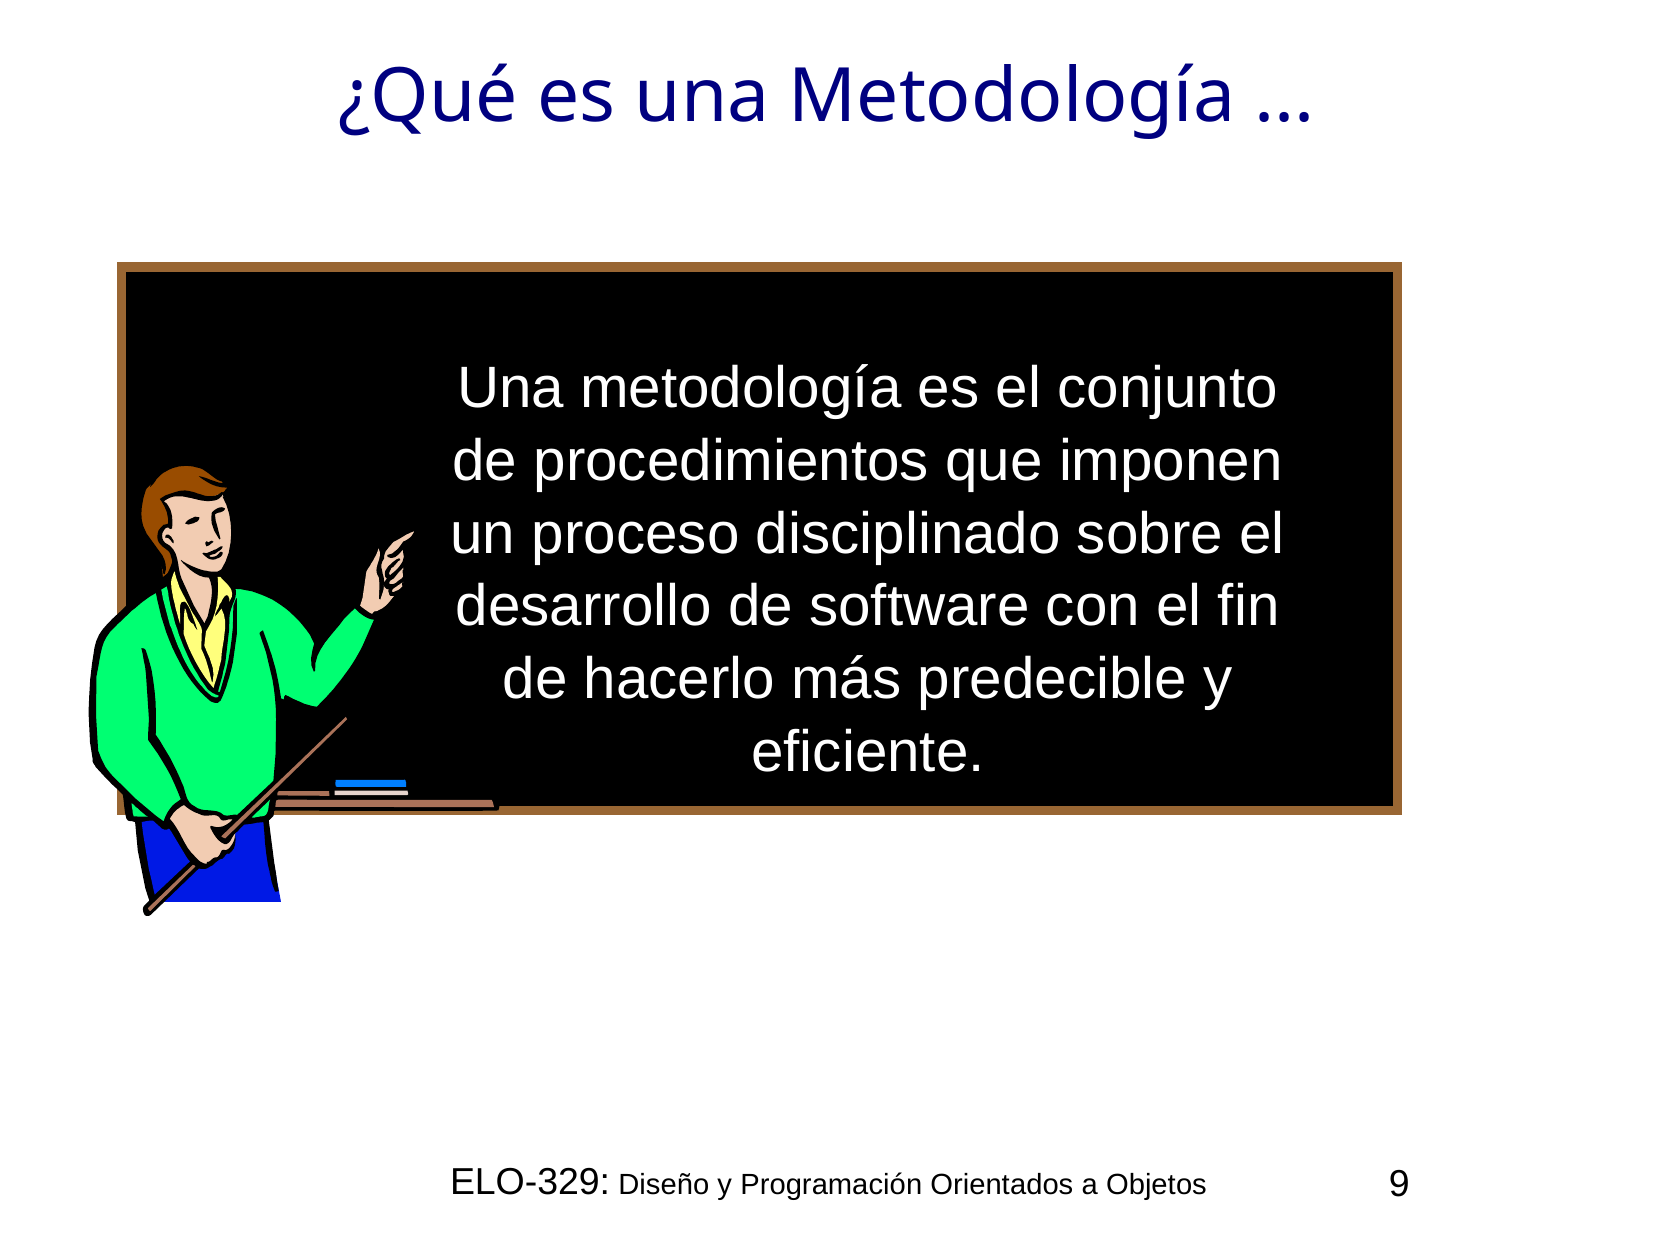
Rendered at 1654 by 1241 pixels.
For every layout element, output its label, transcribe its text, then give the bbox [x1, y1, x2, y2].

title ¿Qué es una Metodología ... [82, 43, 1571, 144]
text_box [88, 267, 1398, 916]
text_box Una metodología es el conjunto de procedimientos que imponen un proceso disciplinado sobre el desarrollo de software con el fin de hacerlo más predecible y eficiente. [407, 338, 1329, 791]
